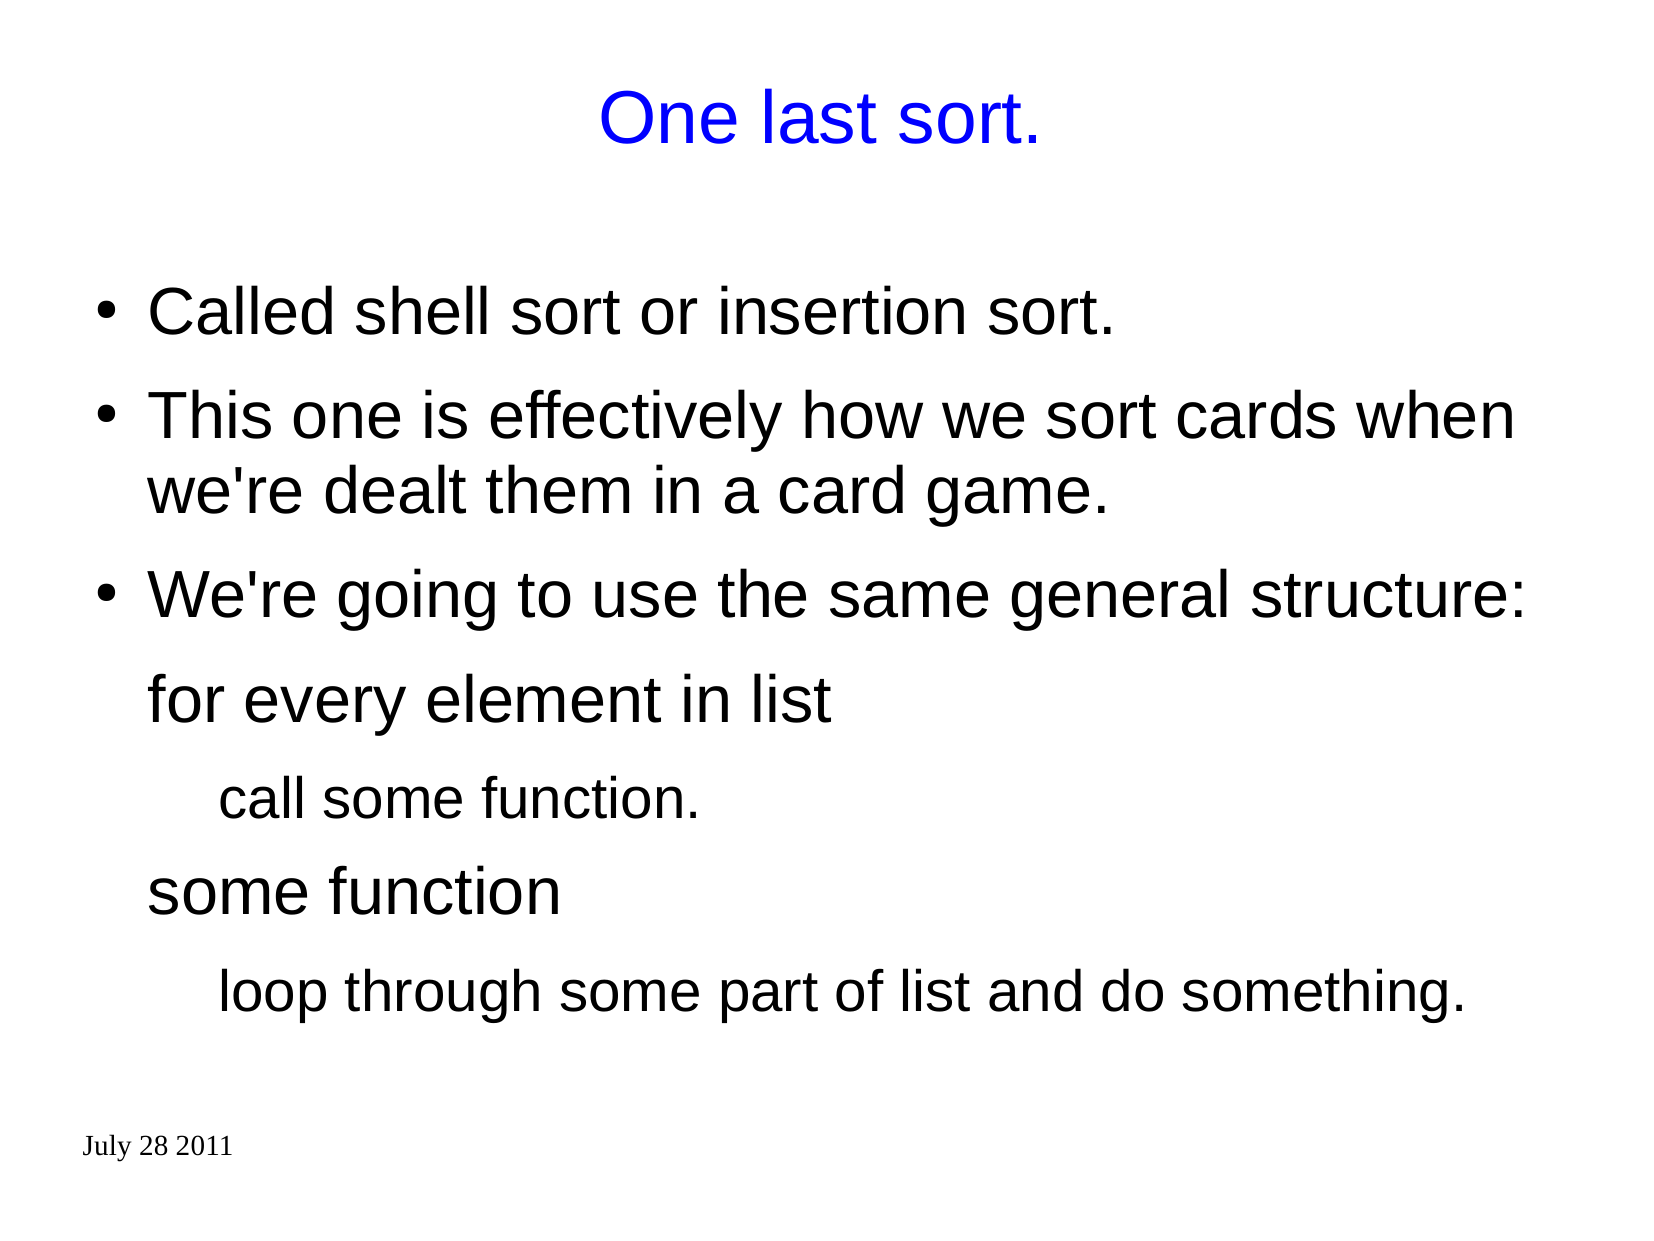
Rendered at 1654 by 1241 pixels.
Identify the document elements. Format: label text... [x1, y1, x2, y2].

title One last sort. [76, 58, 1565, 178]
list Called shell sort or insertion sort. This one is effectively how we sort cards when we're dealt them in a card game. We're going to use the same general structure: for every element in list call some function. some function loop through some part of list and do something. [76, 274, 1565, 1093]
